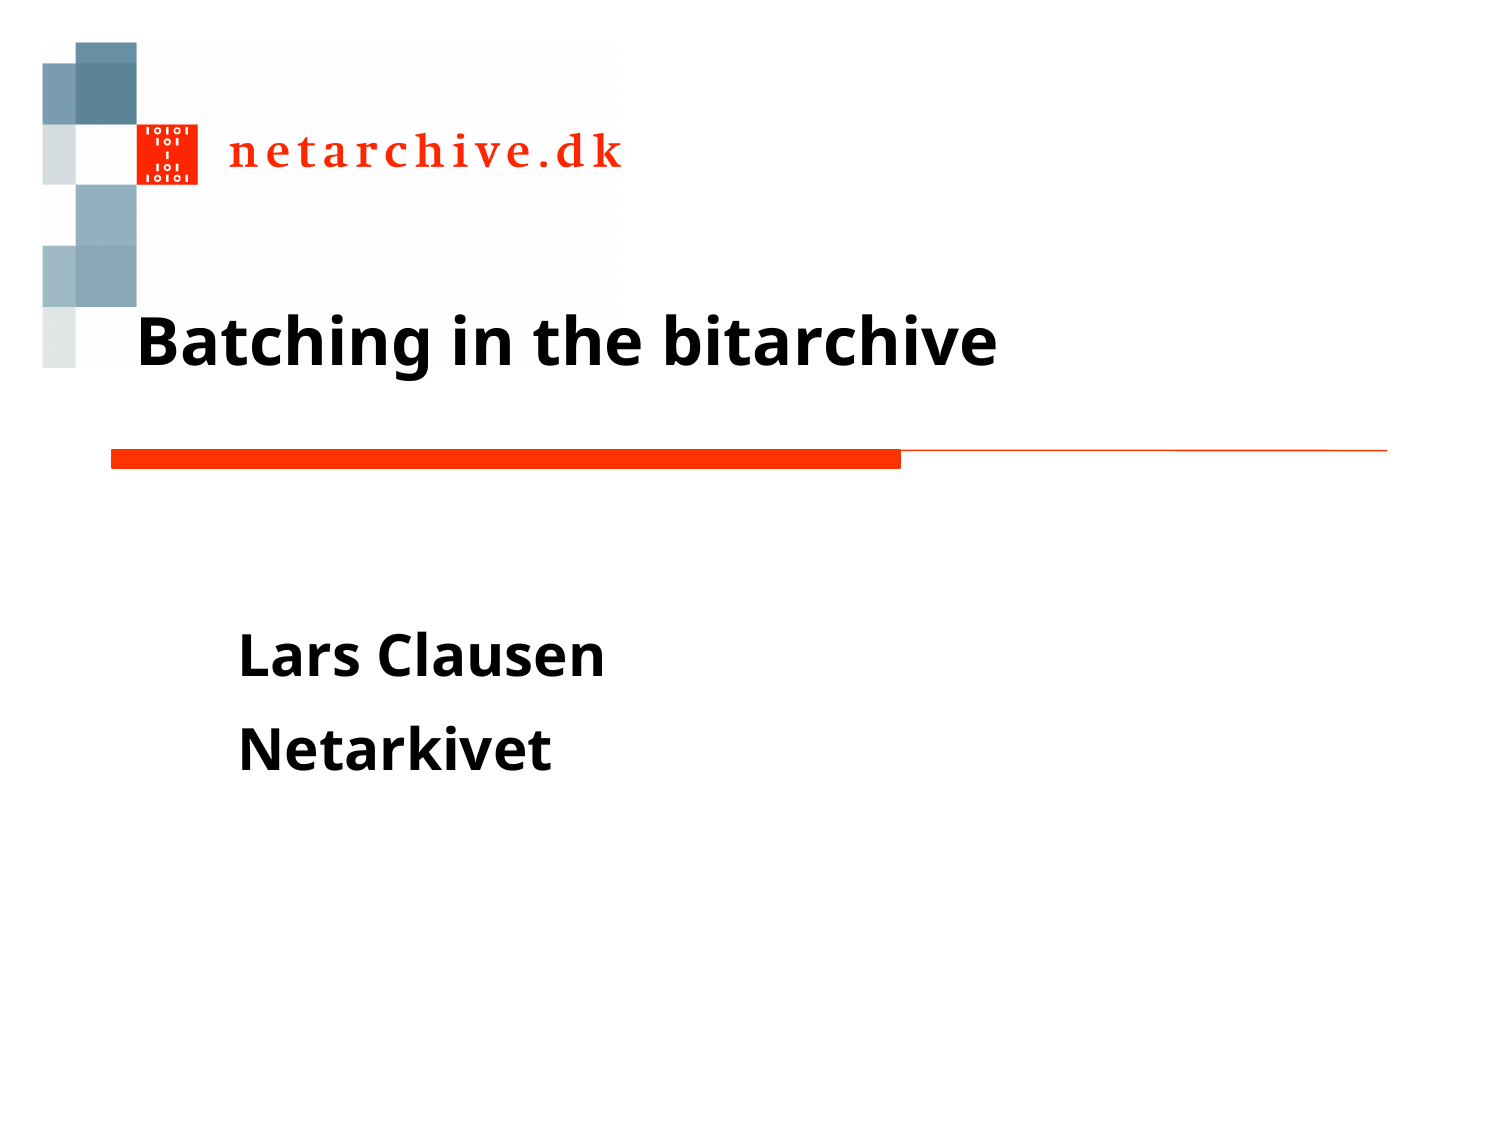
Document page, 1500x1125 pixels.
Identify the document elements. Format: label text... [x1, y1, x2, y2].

subtitle Lars Clausen Netarkivet [237, 569, 1388, 833]
title Batching in the bitarchive [135, 227, 1388, 453]
picture [41, 42, 621, 368]
